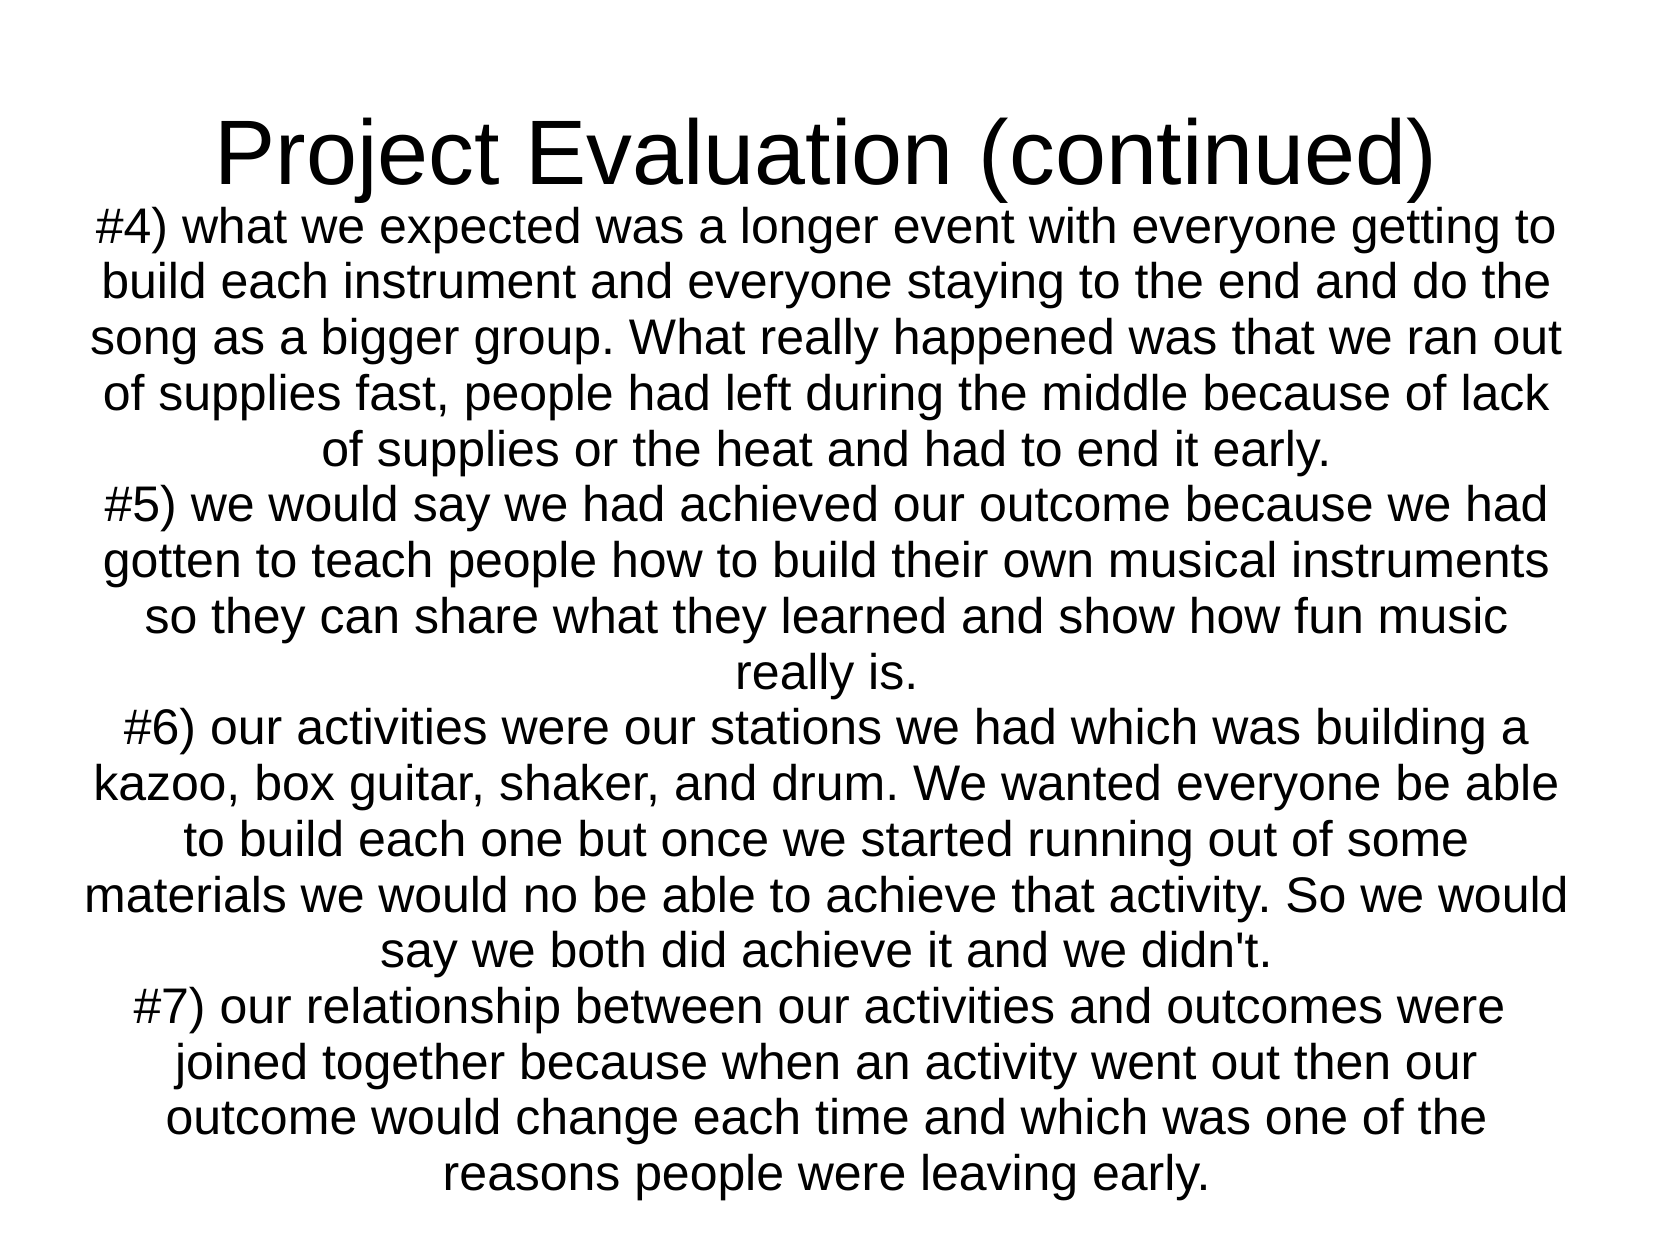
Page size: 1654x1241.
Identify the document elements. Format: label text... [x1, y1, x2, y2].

title Project Evaluation (continued) [82, 56, 1571, 197]
subtitle #4) what we expected was a longer event with everyone getting to build each instrument and everyone staying to the end and do the song as a bigger group. What really happened was that we ran out of supplies fast, people had left during the middle because of lack of supplies or the heat and had to end it early. #5) we would say we had achieved our outcome because we had gotten to teach people how to build their own musical instruments so they can share what they learned and show how fun music really is. #6) our activities were our stations we had which was building a kazoo, box guitar, shaker, and drum. We wanted everyone be able to build each one but once we started running out of some materials we would no be able to achieve that activity. So we would say we both did achieve it and we didn't. #7) our relationship between our activities and outcomes were joined together because when an activity went out then our outcome would change each time and which was one of the reasons people were leaving early. [82, 197, 1571, 1202]
